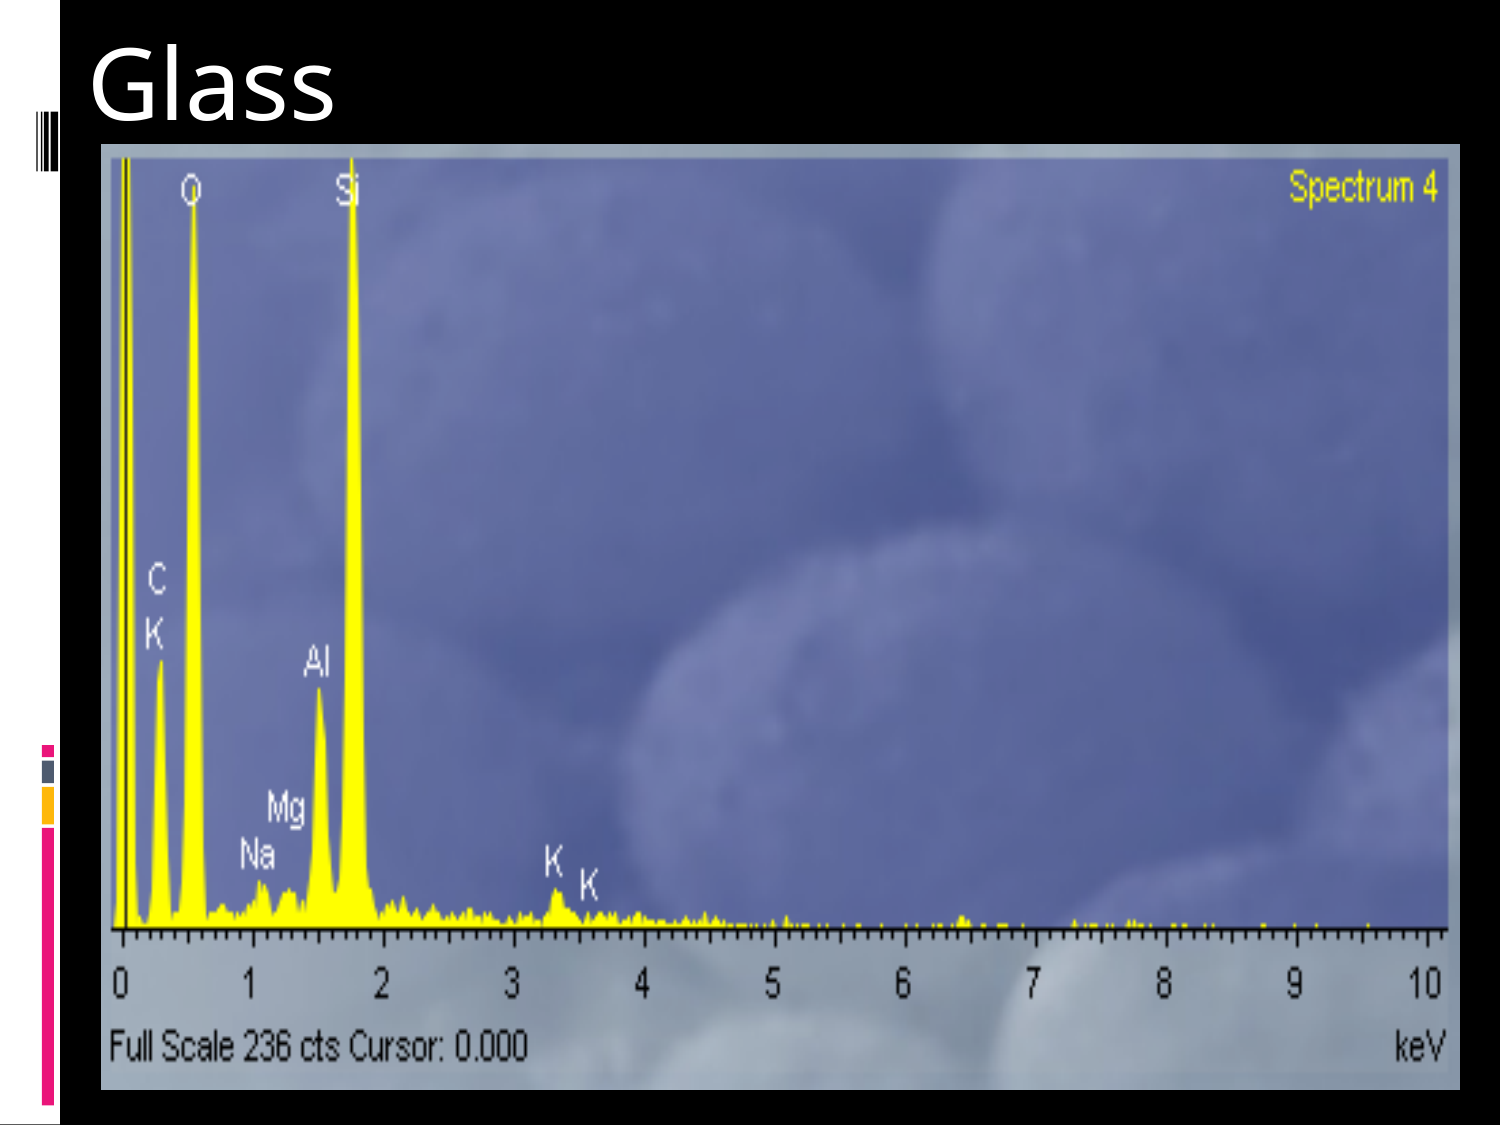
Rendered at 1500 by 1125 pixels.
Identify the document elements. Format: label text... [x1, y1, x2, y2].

picture [101, 144, 1460, 1090]
text_box Glass [72, 13, 389, 149]
